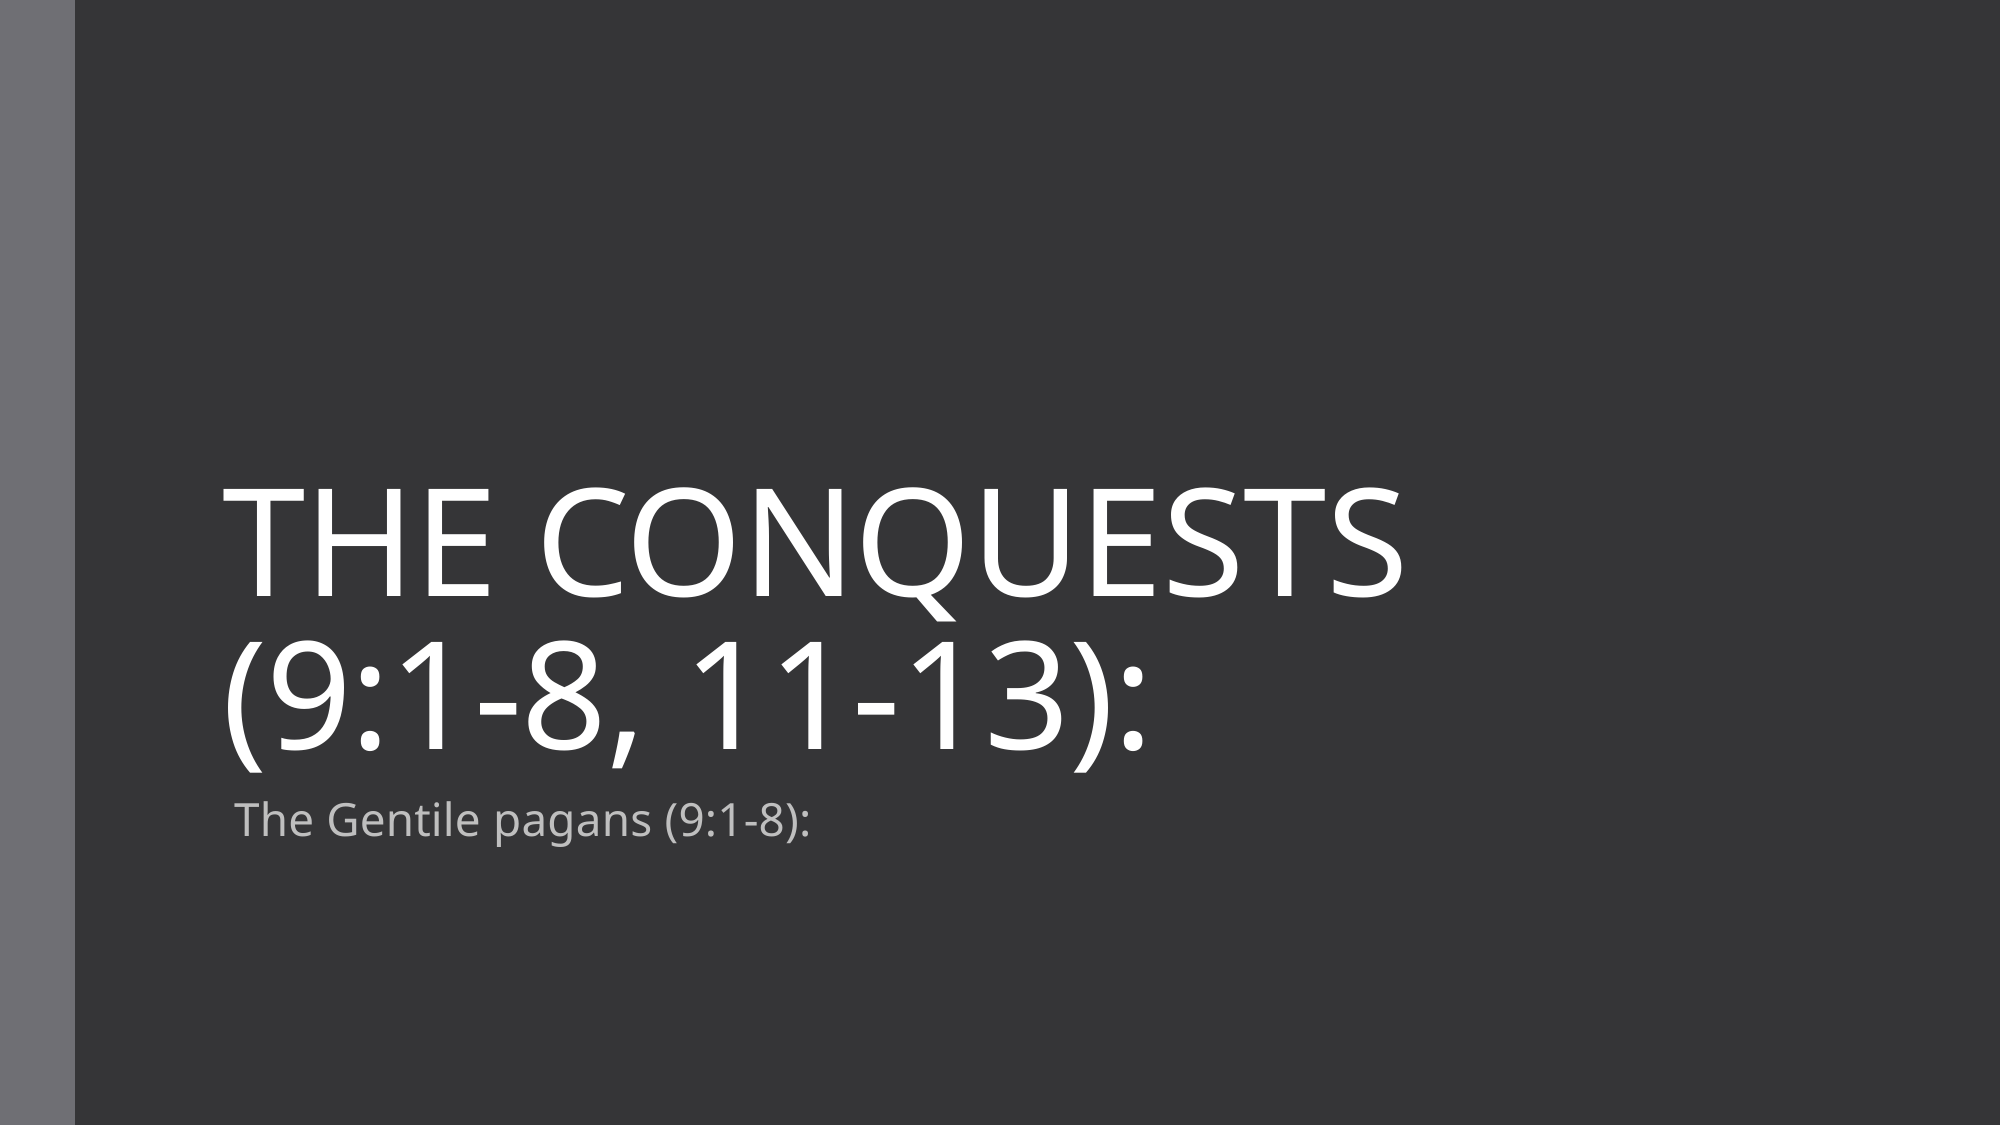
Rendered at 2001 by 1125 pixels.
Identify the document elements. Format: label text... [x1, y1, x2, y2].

title THE CONQUESTS (9:1-8, 11-13): [206, 124, 1752, 787]
subtitle The Gentile pagans (9:1-8): [206, 787, 1752, 1066]
